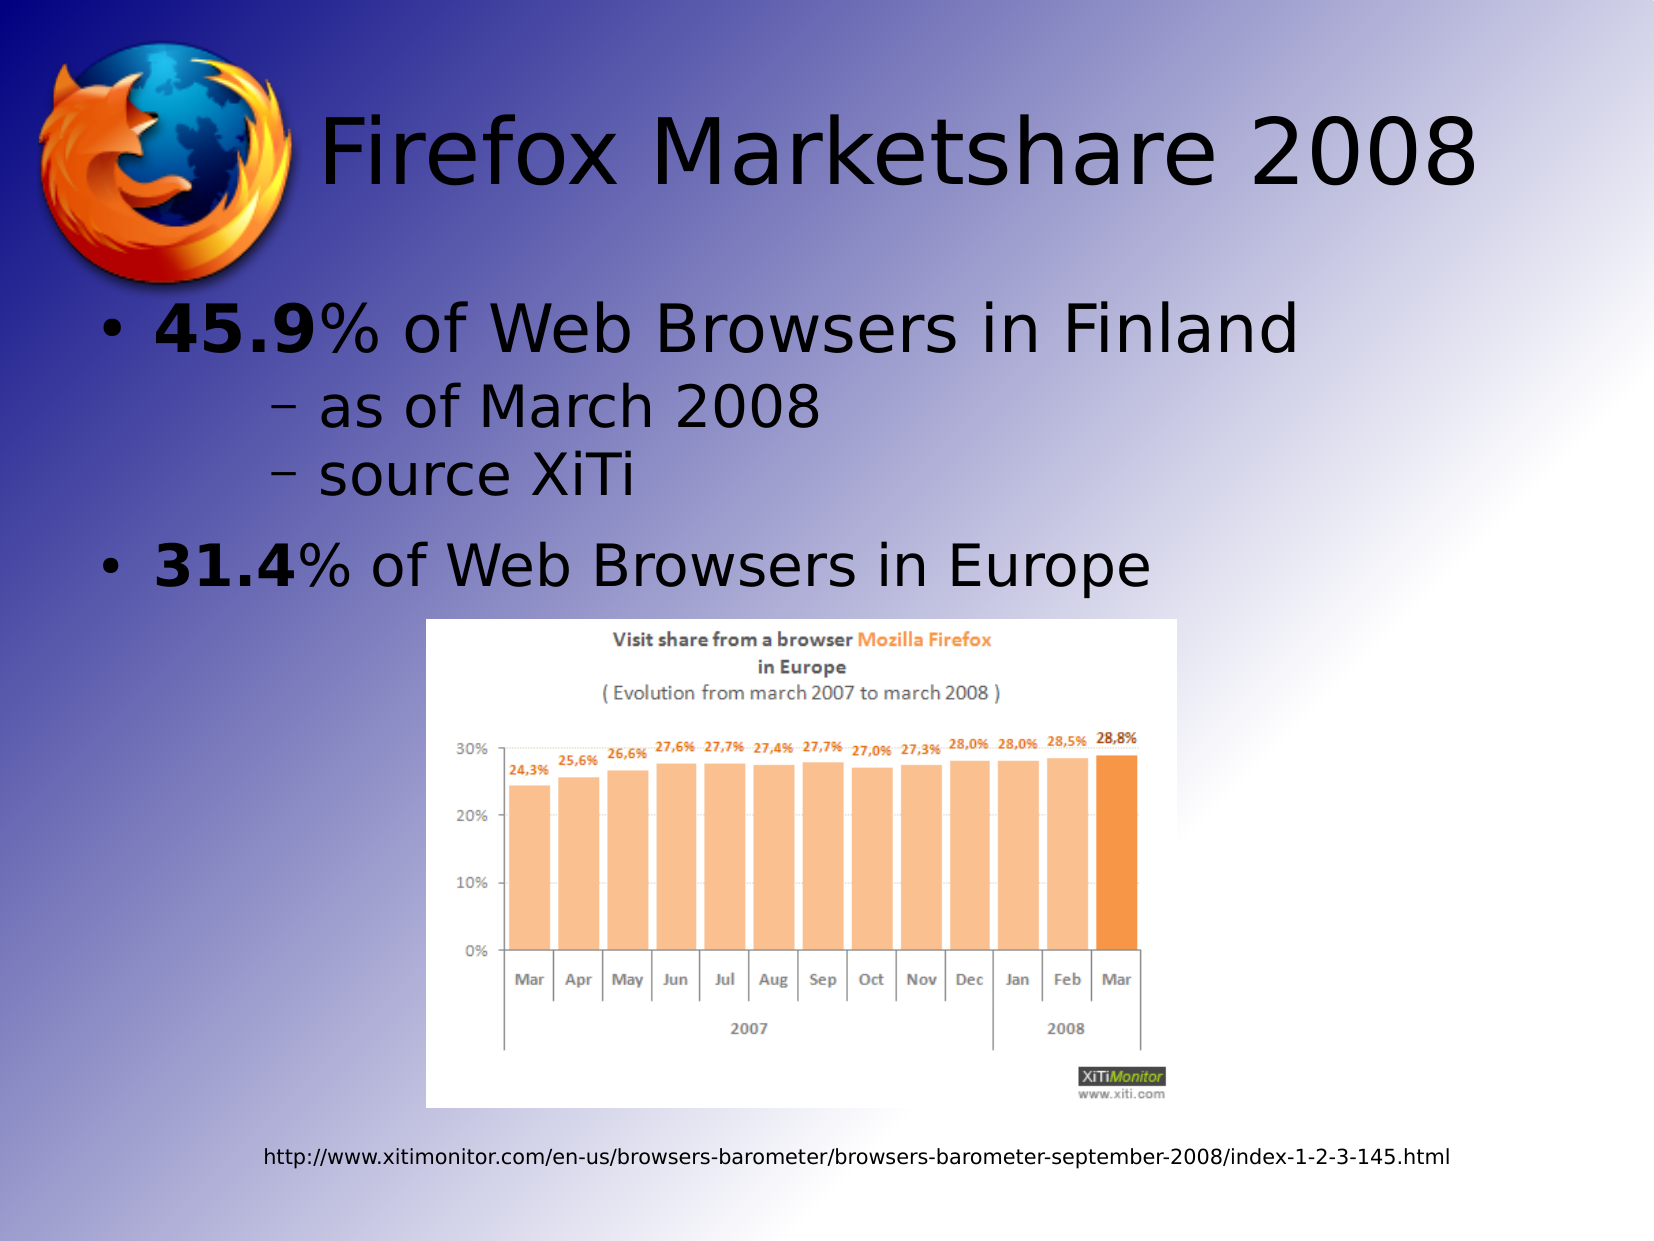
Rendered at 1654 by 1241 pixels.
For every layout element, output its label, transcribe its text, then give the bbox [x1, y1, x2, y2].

picture [426, 619, 1177, 1108]
picture [37, 33, 305, 301]
list 45.9% of Web Browsers in Finland as of March 2008 source XiTi 31.4% of Web Browsers in Europe [82, 290, 1571, 1109]
text_box http://www.xitimonitor.com/en-us/browsers-barometer/browsers-barometer-september-2008/index-1-2-3-145.html [248, 1138, 1538, 1201]
title Firefox Marketshare 2008 [305, 49, 1571, 257]
